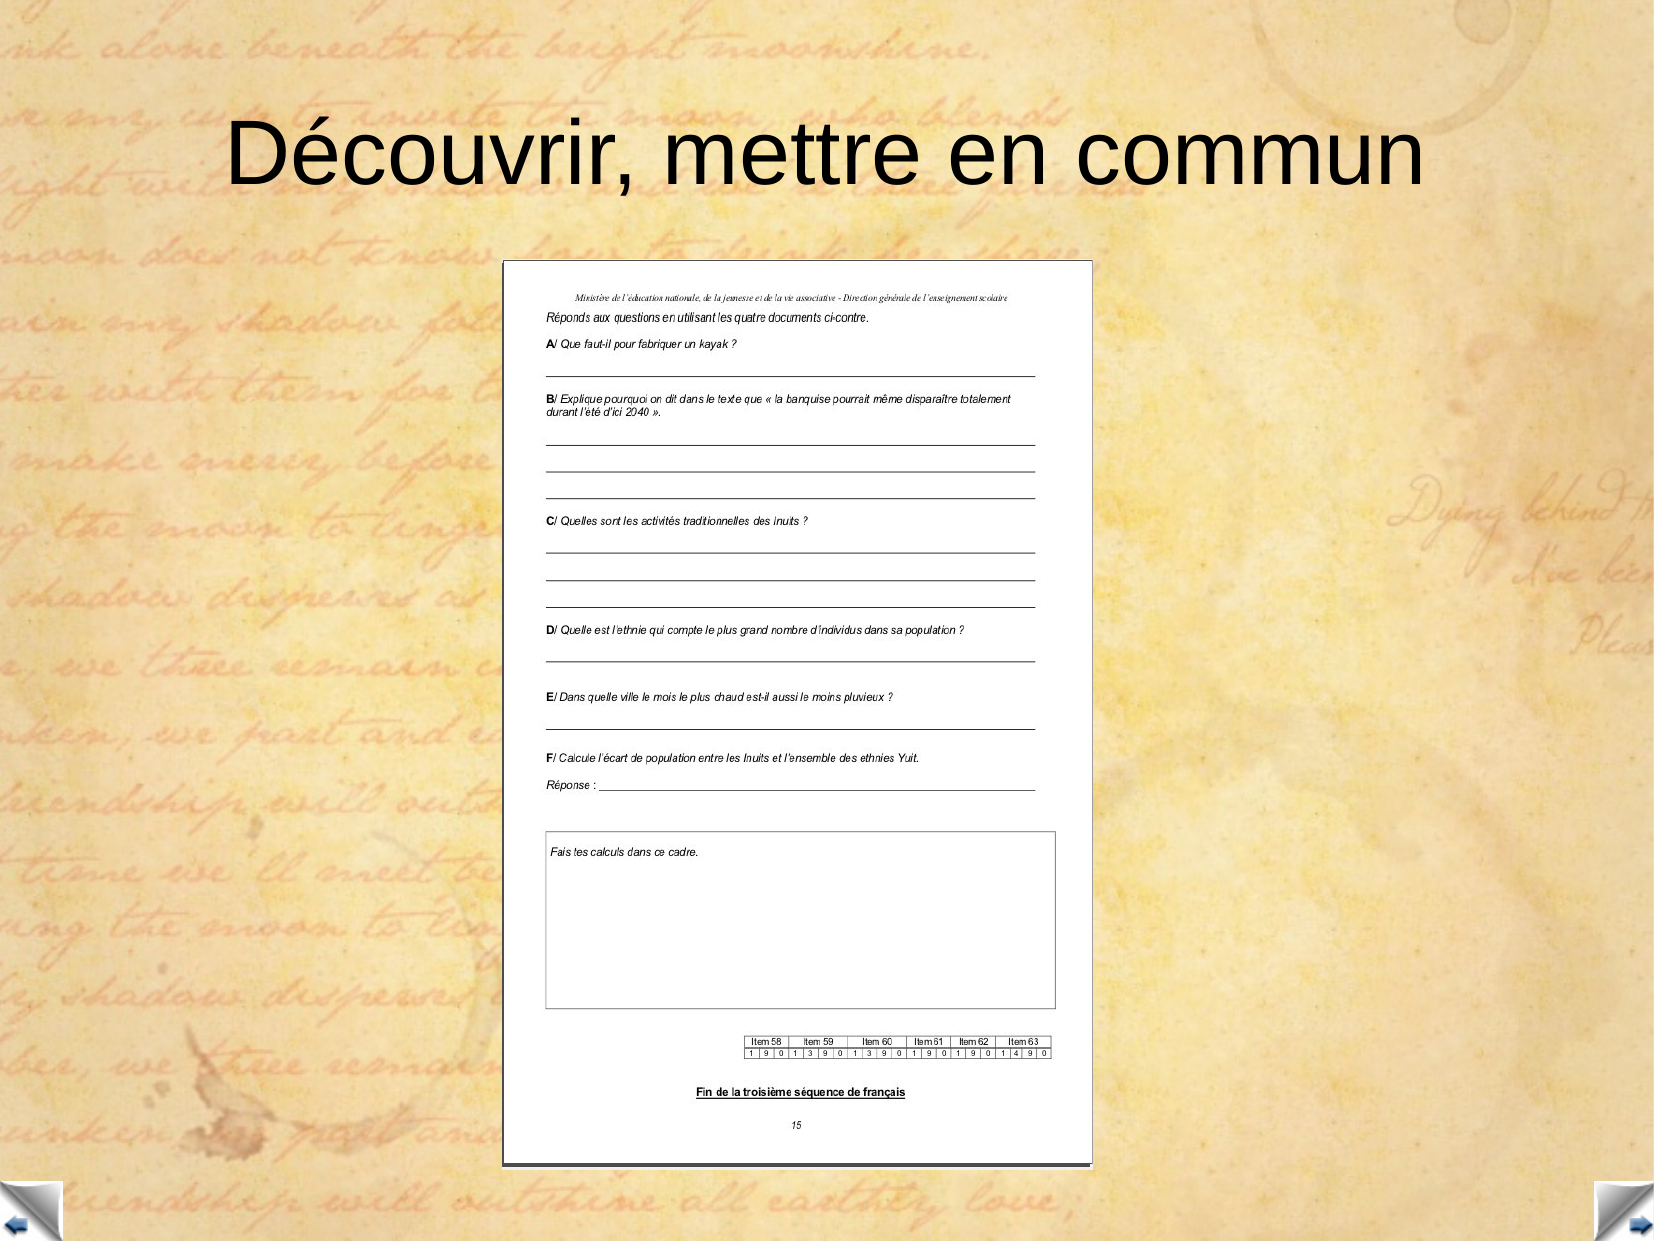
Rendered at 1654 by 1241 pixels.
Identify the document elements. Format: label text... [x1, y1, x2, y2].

picture [0, 0, 1654, 1241]
title Découvrir, mettre en commun [82, 49, 1571, 257]
